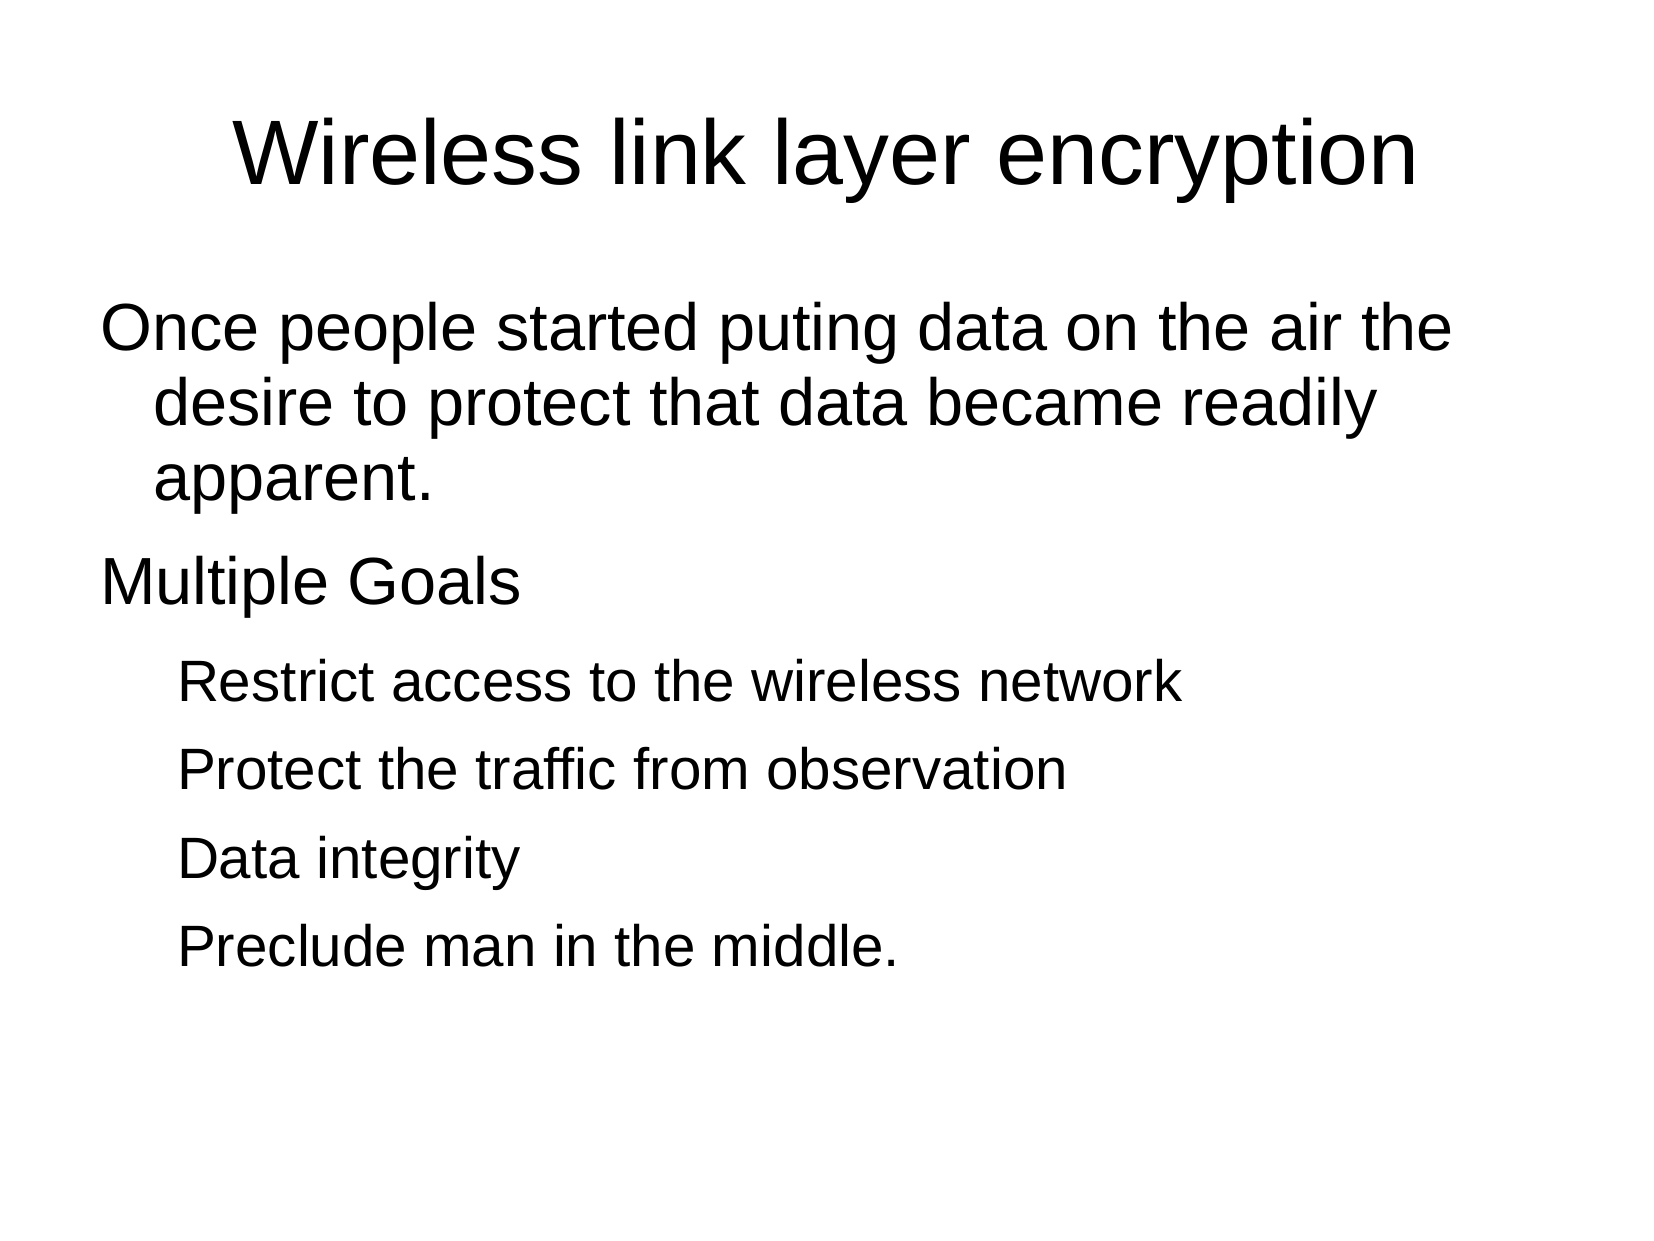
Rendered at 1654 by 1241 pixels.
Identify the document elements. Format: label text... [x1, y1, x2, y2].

list Once people started puting data on the air the desire to protect that data became readily apparent. Multiple Goals Restrict access to the wireless network Protect the traffic from observation Data integrity Preclude man in the middle. [82, 290, 1571, 1094]
title Wireless link layer encryption [82, 49, 1571, 257]
